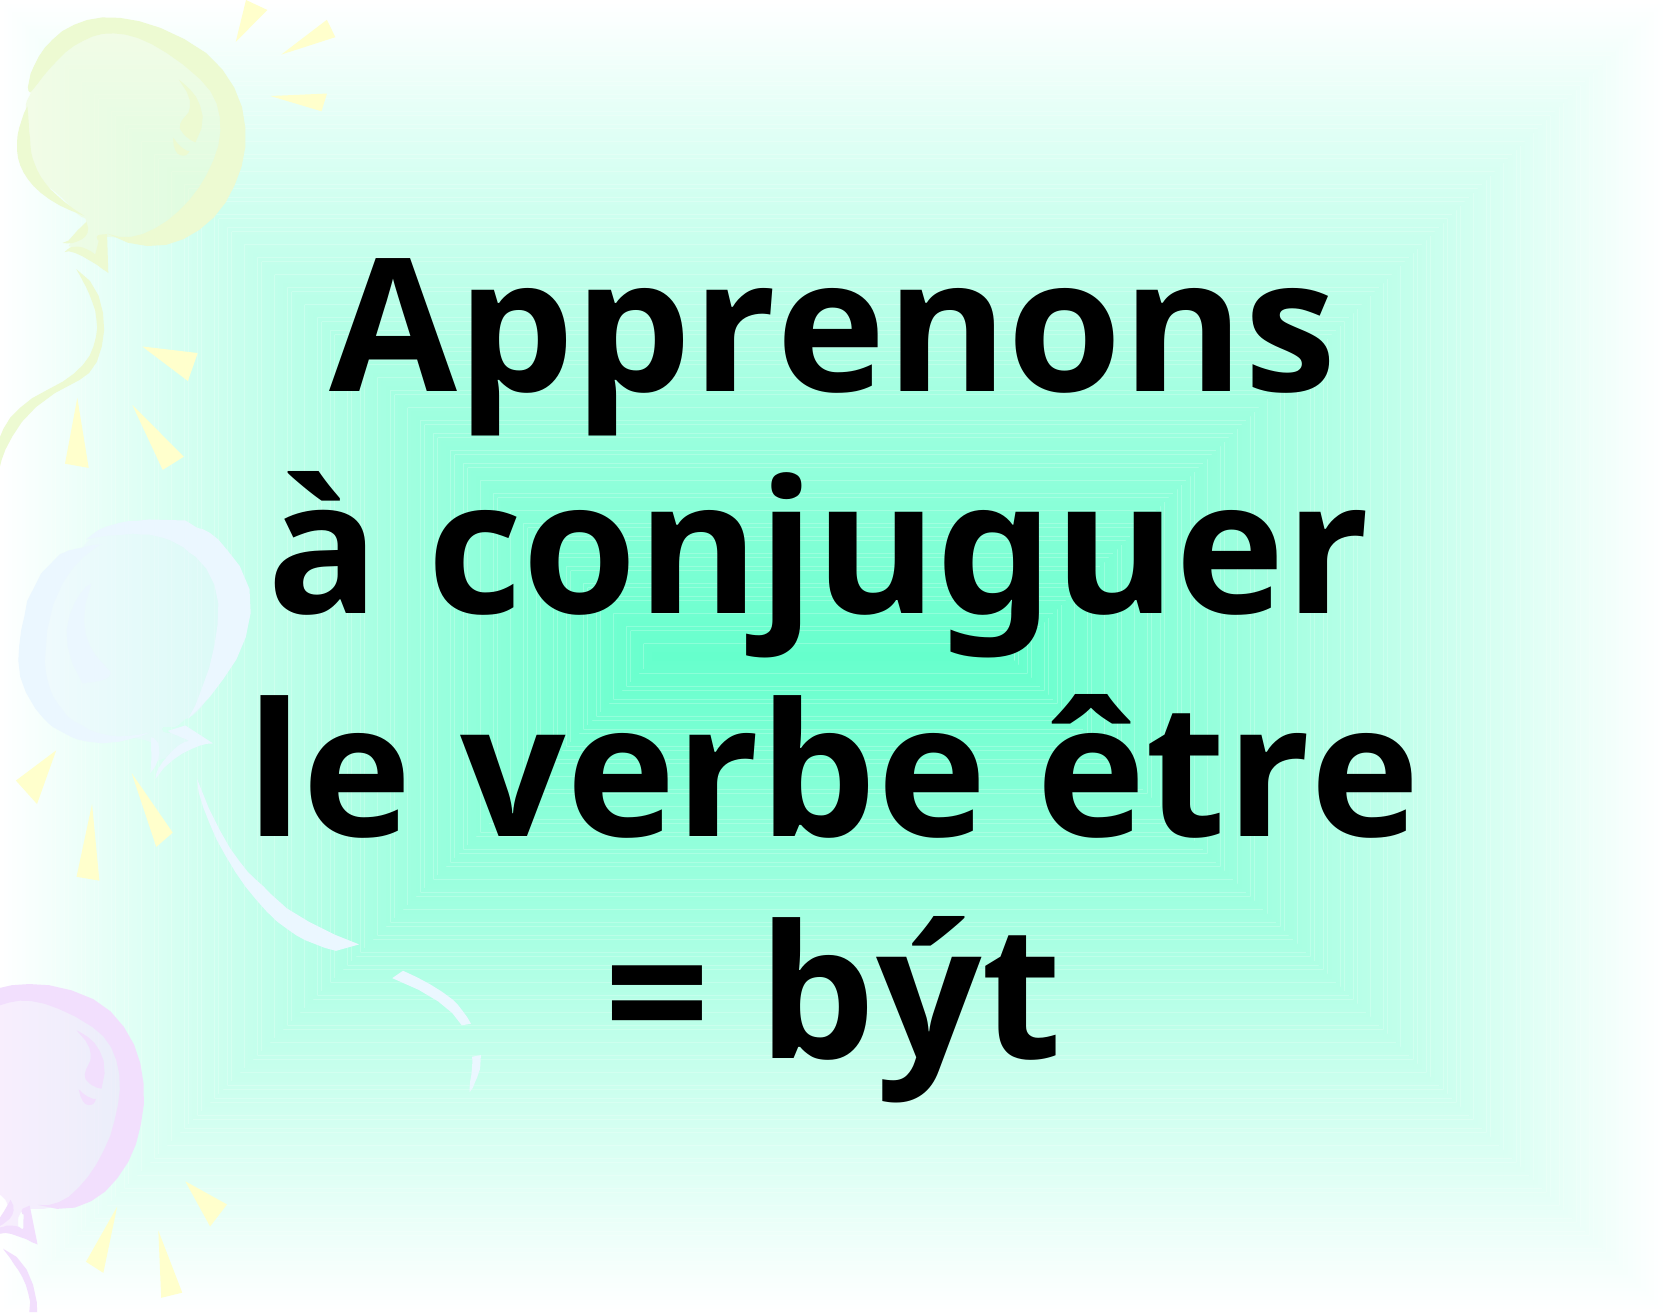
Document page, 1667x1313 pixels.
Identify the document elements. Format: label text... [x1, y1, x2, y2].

text_box Apprenons à conjuguer le verbe être = být [0, 198, 1667, 1104]
